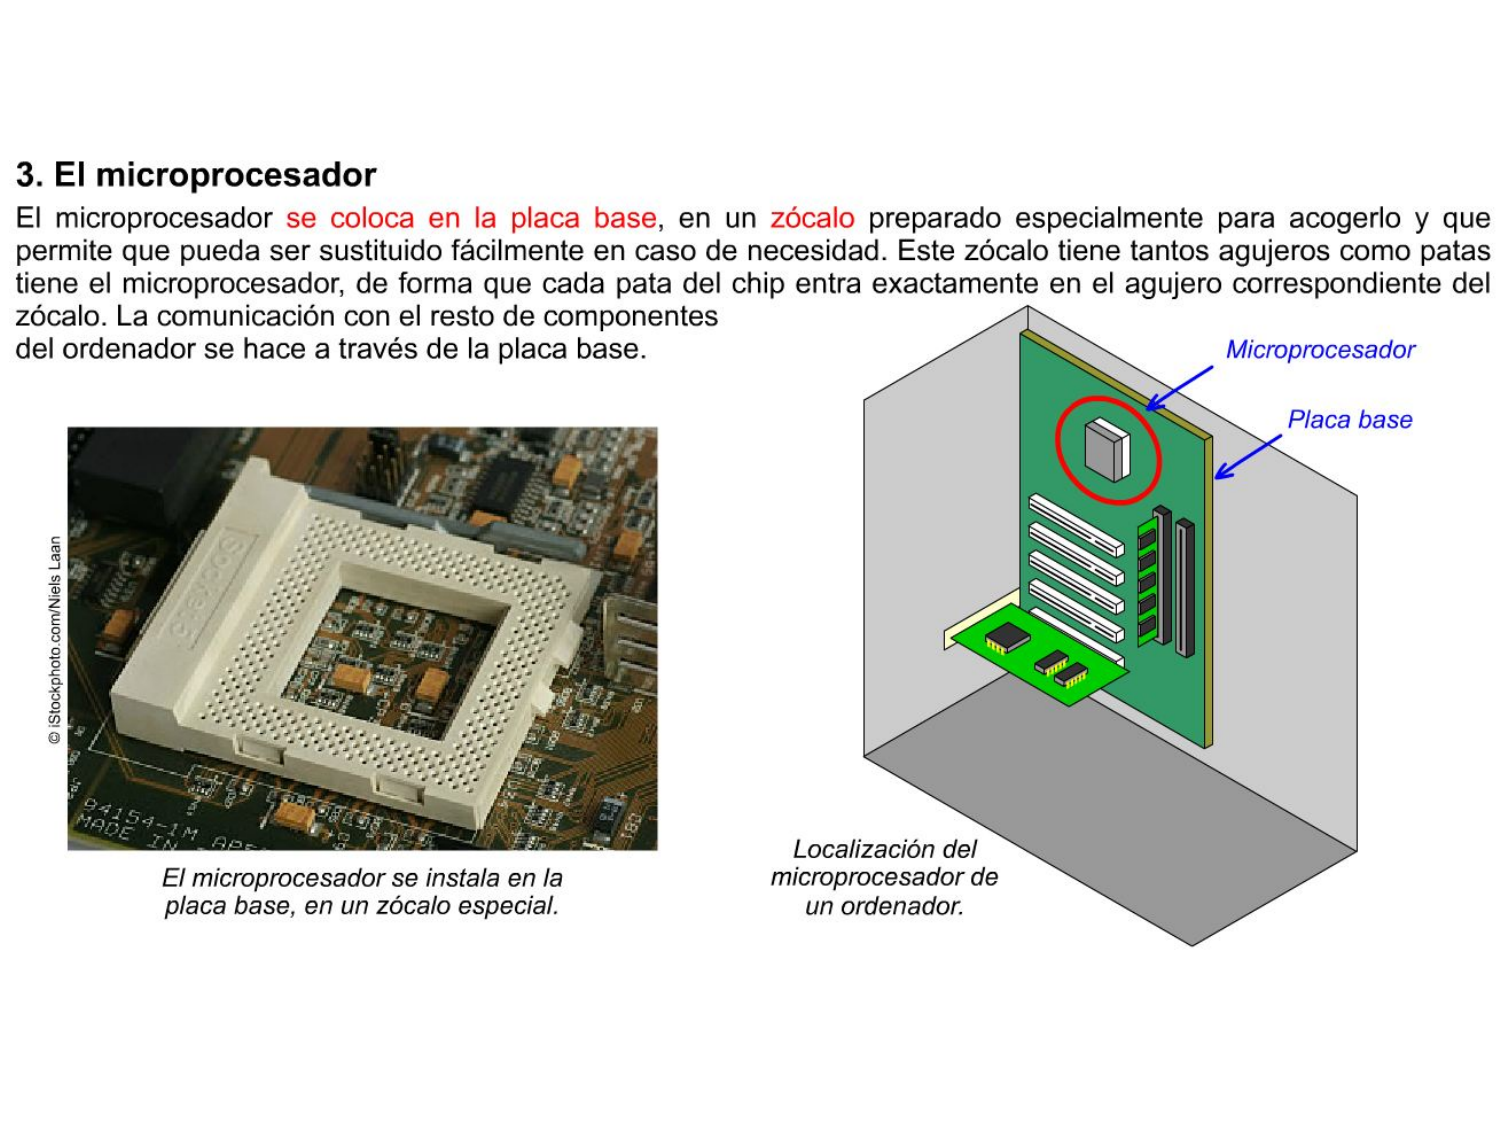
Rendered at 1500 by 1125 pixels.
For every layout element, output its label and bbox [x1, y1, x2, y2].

picture [0, 142, 1500, 983]
